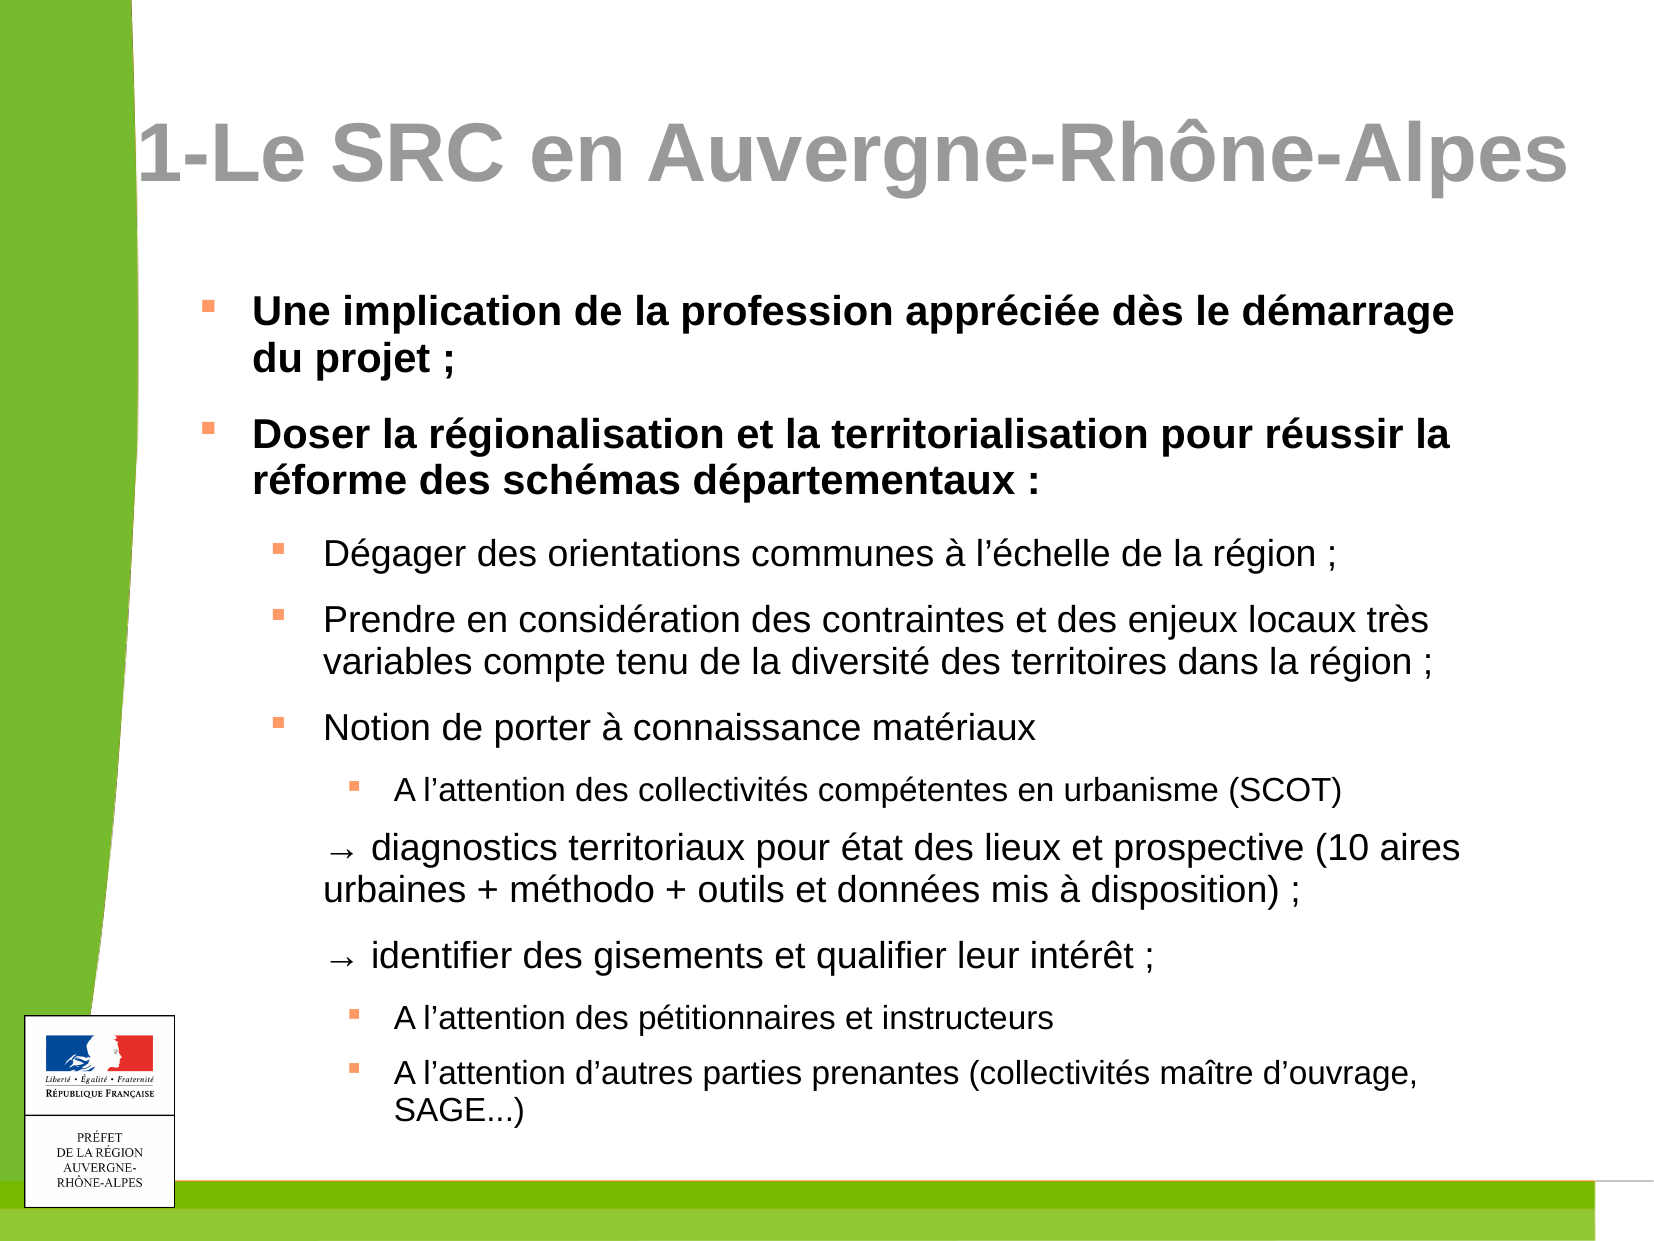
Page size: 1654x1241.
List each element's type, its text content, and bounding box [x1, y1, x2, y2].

picture [0, 0, 1654, 1241]
list Une implication de la profession appréciée dès le démarrage du projet ; Doser la régionalisation et la territorialisation pour réussir la réforme des schémas départementaux : Dégager des orientations communes à l’échelle de la région ; Prendre en considération des contraintes et des enjeux locaux très variables compte tenu de la diversité des territoires dans la région ; Notion de porter à connaissance matériaux A l’attention des collectivités compétentes en urbanisme (SCOT) → diagnostics territoriaux pour état des lieux et prospective (10 aires urbaines + méthodo + outils et données mis à disposition) ; → identifier des gisements et qualifier leur intérêt ; A l’attention des pétitionnaires et instructeurs A l’attention d’autres parties prenantes (collectivités maître d’ouvrage, SAGE...) [181, 288, 1511, 1241]
title 1-Le SRC en Auvergne-Rhône-Alpes [136, 56, 1571, 250]
